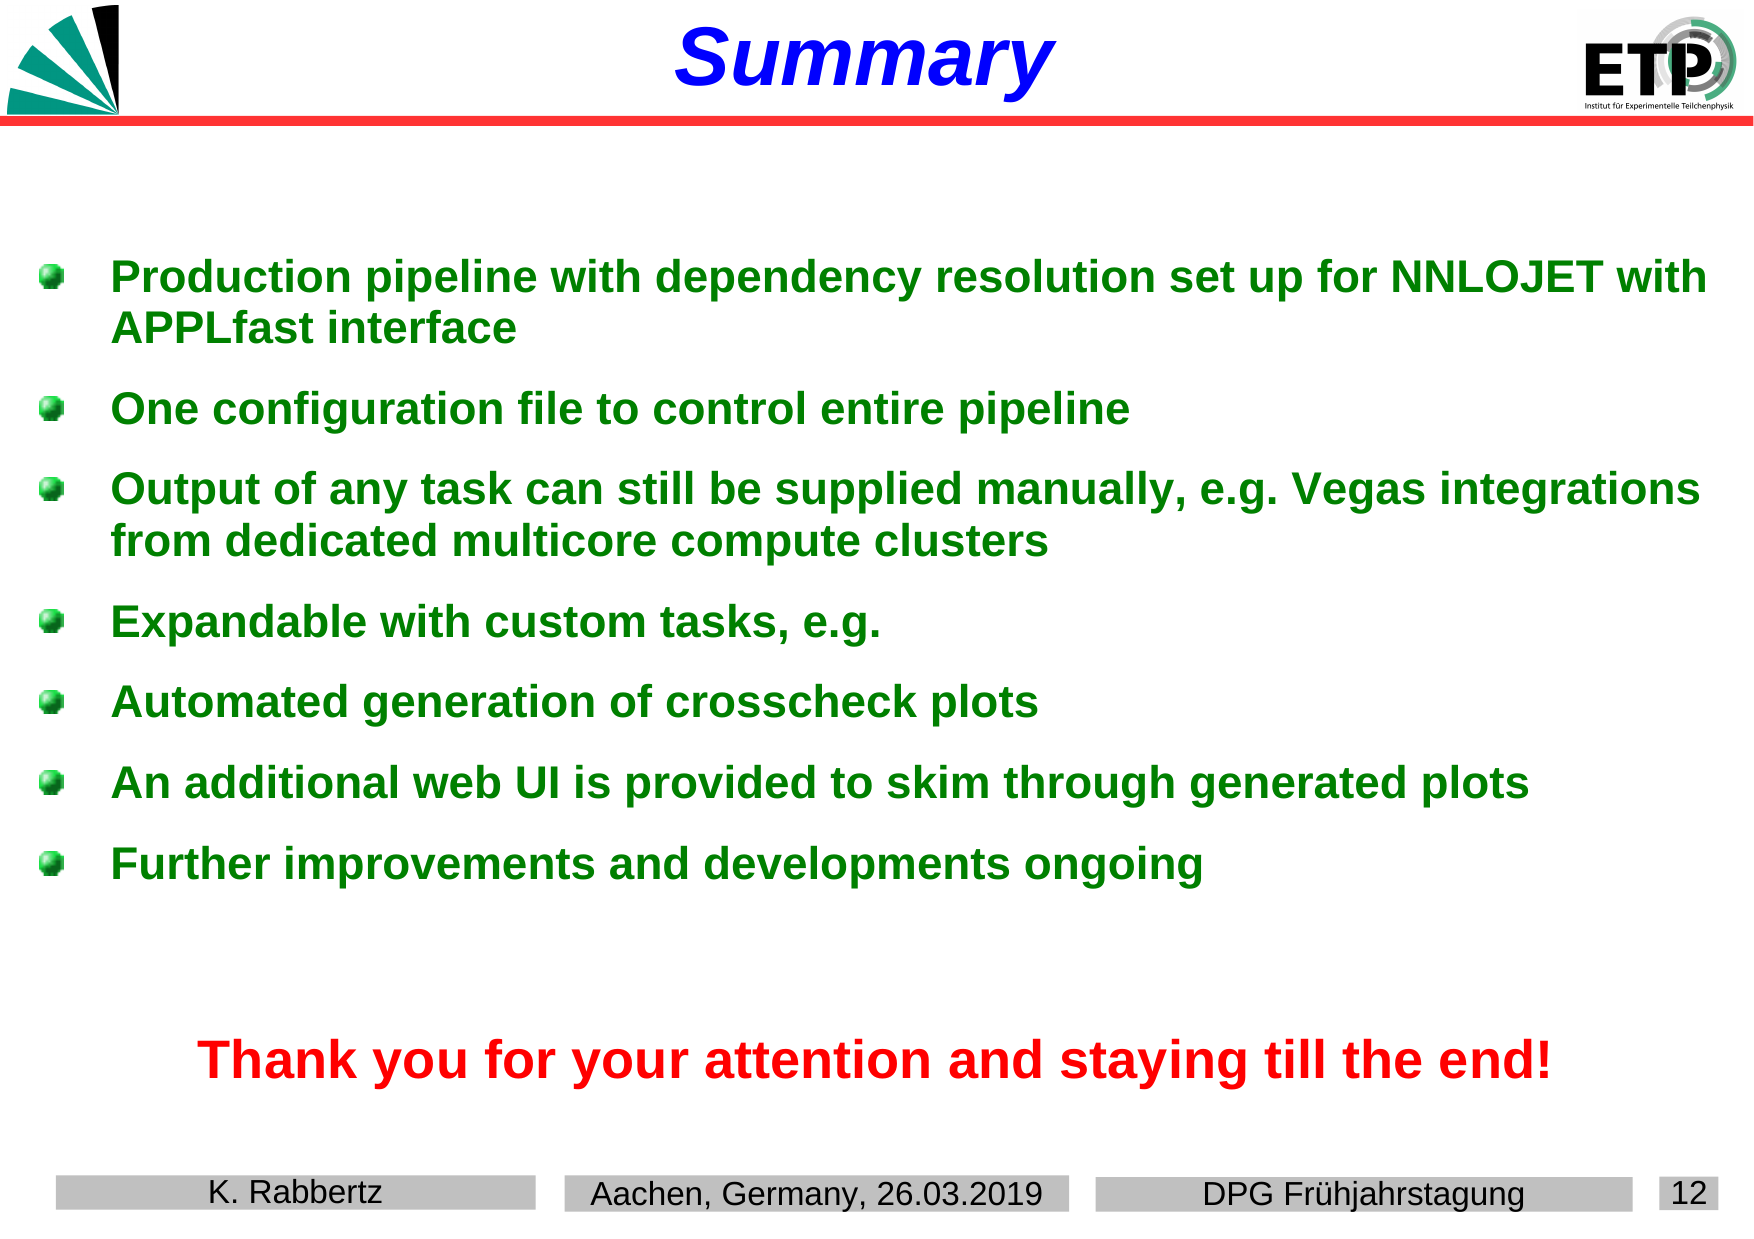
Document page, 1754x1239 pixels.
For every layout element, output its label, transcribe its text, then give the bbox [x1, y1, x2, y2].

text_box Thank you for your attention and staying till the end! [186, 1023, 1568, 1096]
picture [1606, 9, 1744, 113]
title Summary [123, 0, 1606, 114]
picture [7, 5, 119, 116]
list Production pipeline with dependency resolution set up for NNLOJET with APPLfast interface One configuration file to control entire pipeline Output of any task can still be supplied manually, e.g. Vegas integrations from dedicated multicore compute clusters Expandable with custom tasks, e.g. Automated generation of crosscheck plots An additional web UI is provided to skim through generated plots Further improvements and developments ongoing [27, 169, 1730, 1154]
